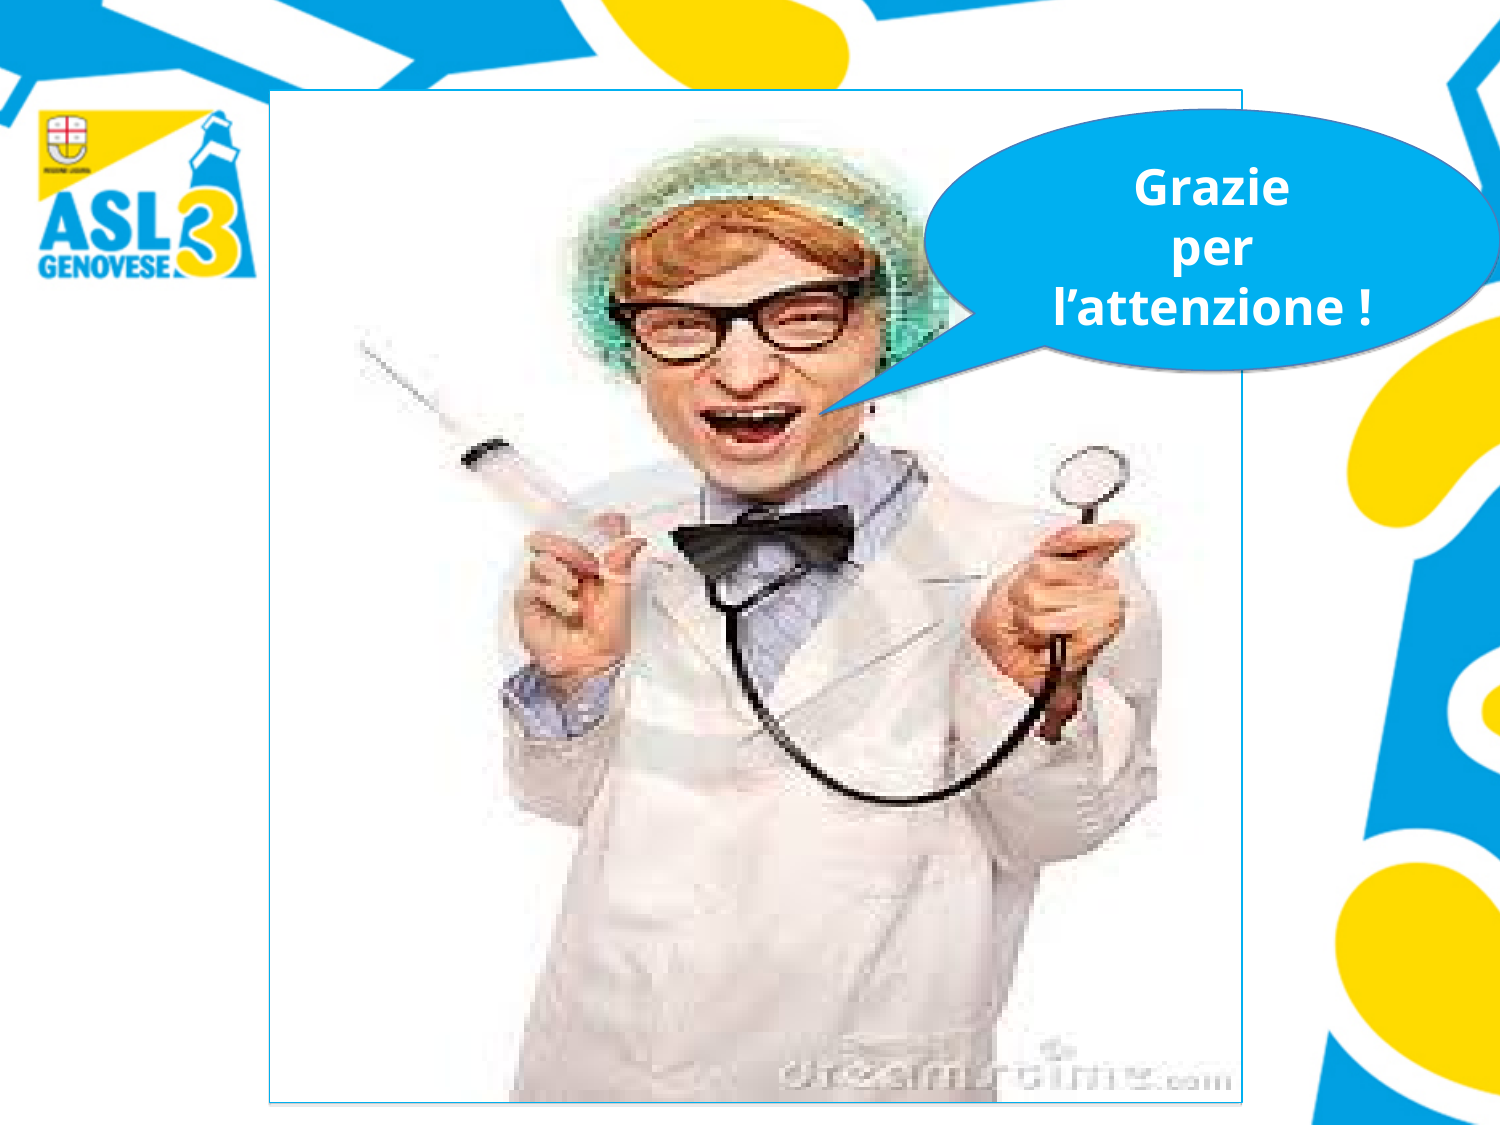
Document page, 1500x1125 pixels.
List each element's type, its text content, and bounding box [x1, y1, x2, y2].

text_box Grazie per l’attenzione ! [819, 109, 1500, 415]
picture [271, 92, 1240, 1101]
